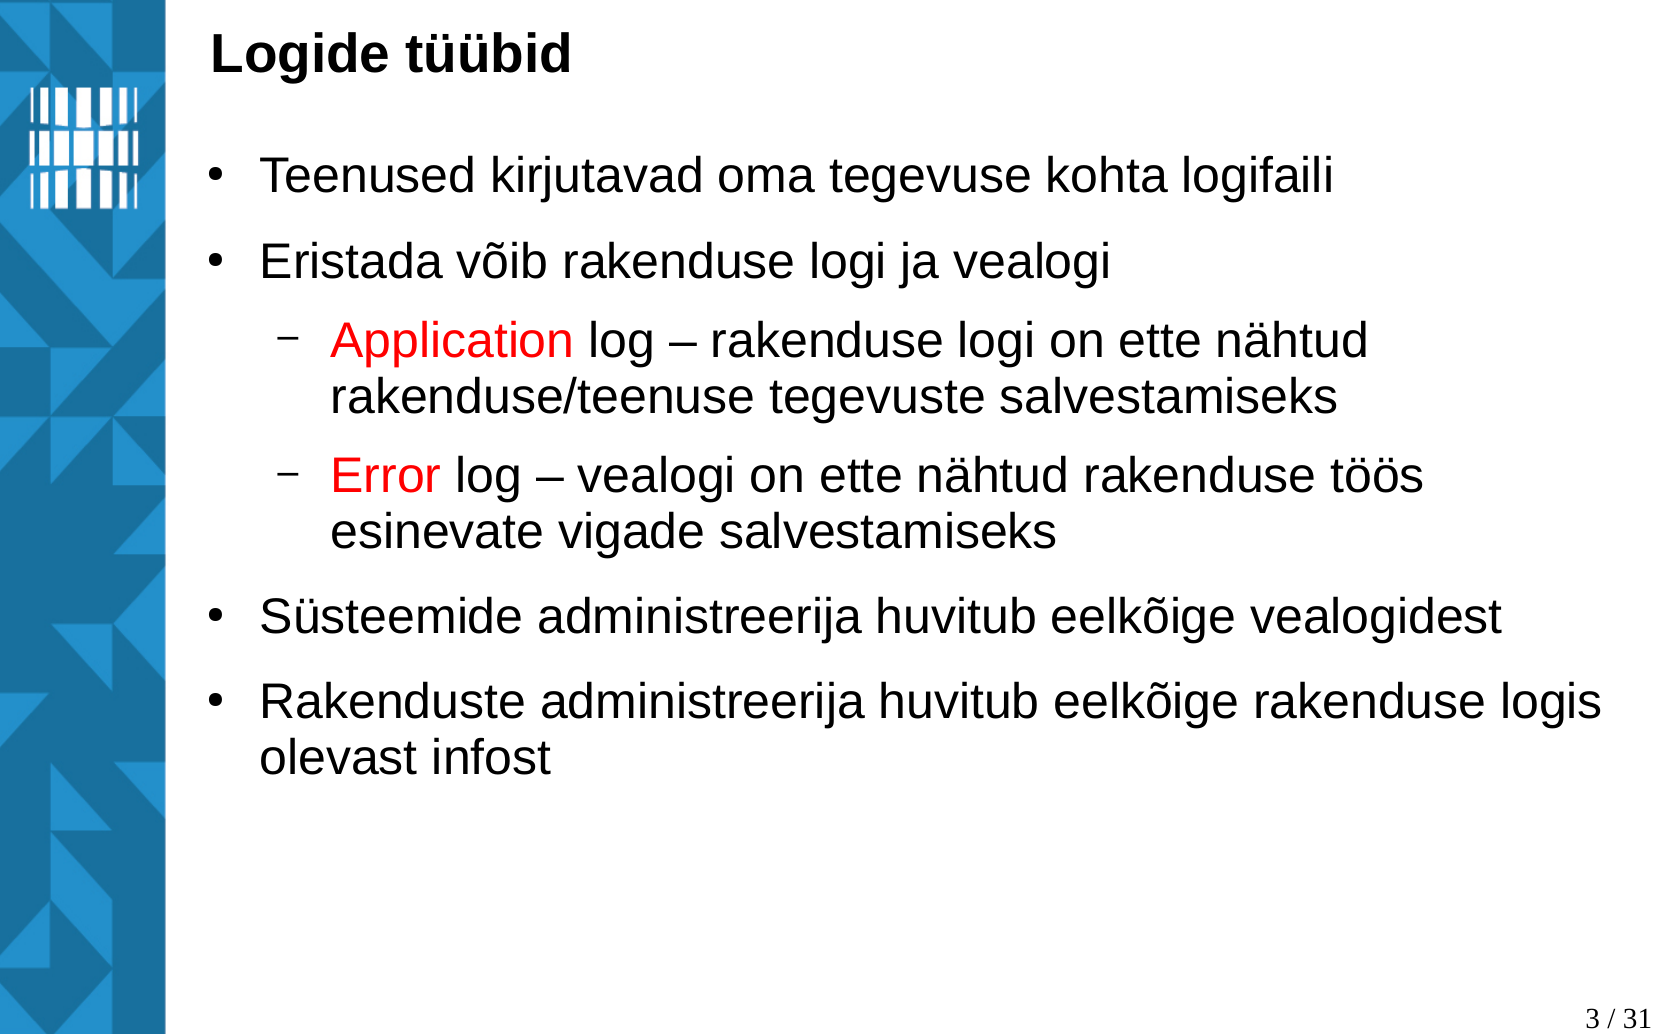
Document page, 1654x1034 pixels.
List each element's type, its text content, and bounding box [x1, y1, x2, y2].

title Logide tüübid [210, 11, 1501, 95]
list Teenused kirjutavad oma tegevuse kohta logifaili Eristada võib rakenduse logi ja vealogi Application log – rakenduse logi on ette nähtud rakenduse/teenuse tegevuste salvestamiseks Error log – vealogi on ette nähtud rakenduse töös esinevate vigade salvestamiseks Süsteemide administreerija huvitub eelkõige vealogidest Rakenduste administreerija huvitub eelkõige rakenduse logis olevast infost [188, 147, 1625, 866]
